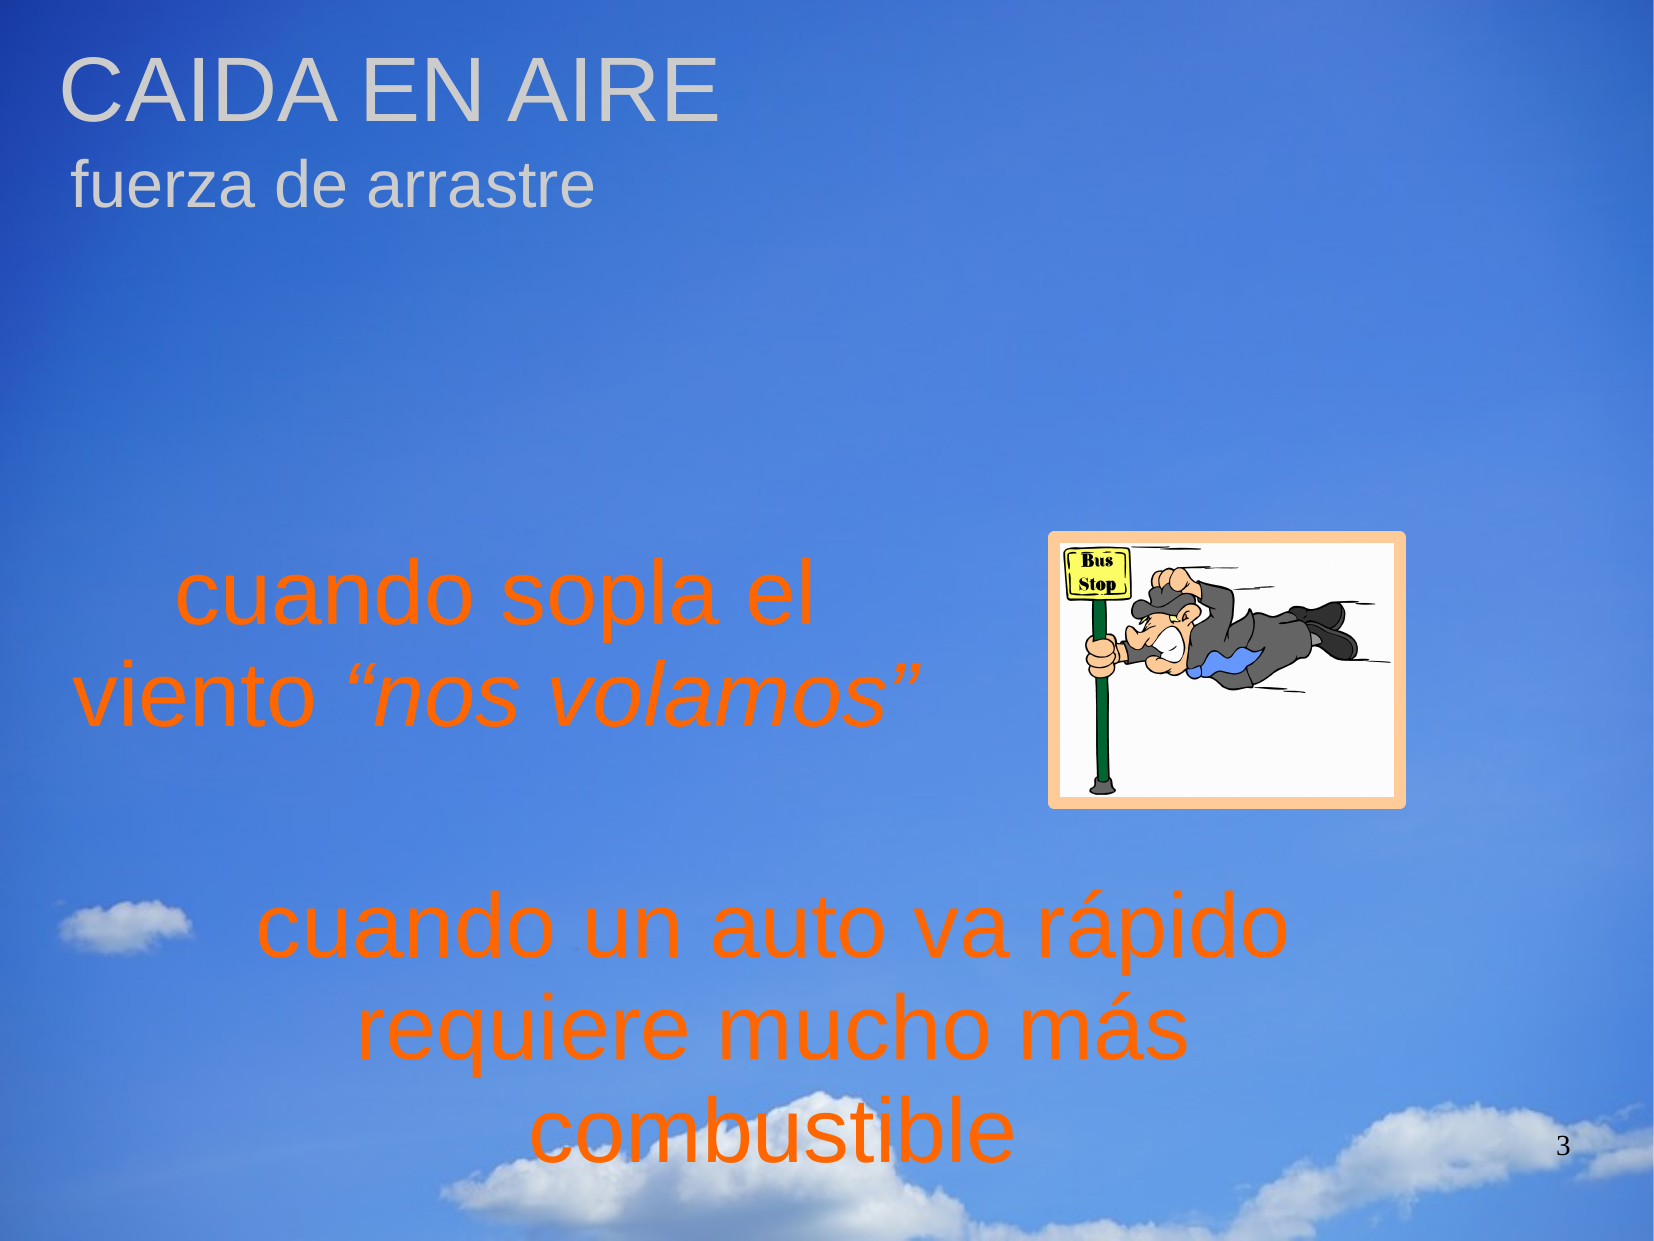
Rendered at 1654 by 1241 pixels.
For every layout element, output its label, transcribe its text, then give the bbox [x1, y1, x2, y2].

title CAIDA EN AIRE [59, 37, 1548, 142]
title cuando sopla el viento “nos volamos” [47, 490, 945, 798]
picture [0, 0, 1654, 1241]
title fuerza de arrastre [70, 132, 638, 237]
title cuando un auto va rápido requiere mucho más combustible [177, 874, 1371, 1182]
